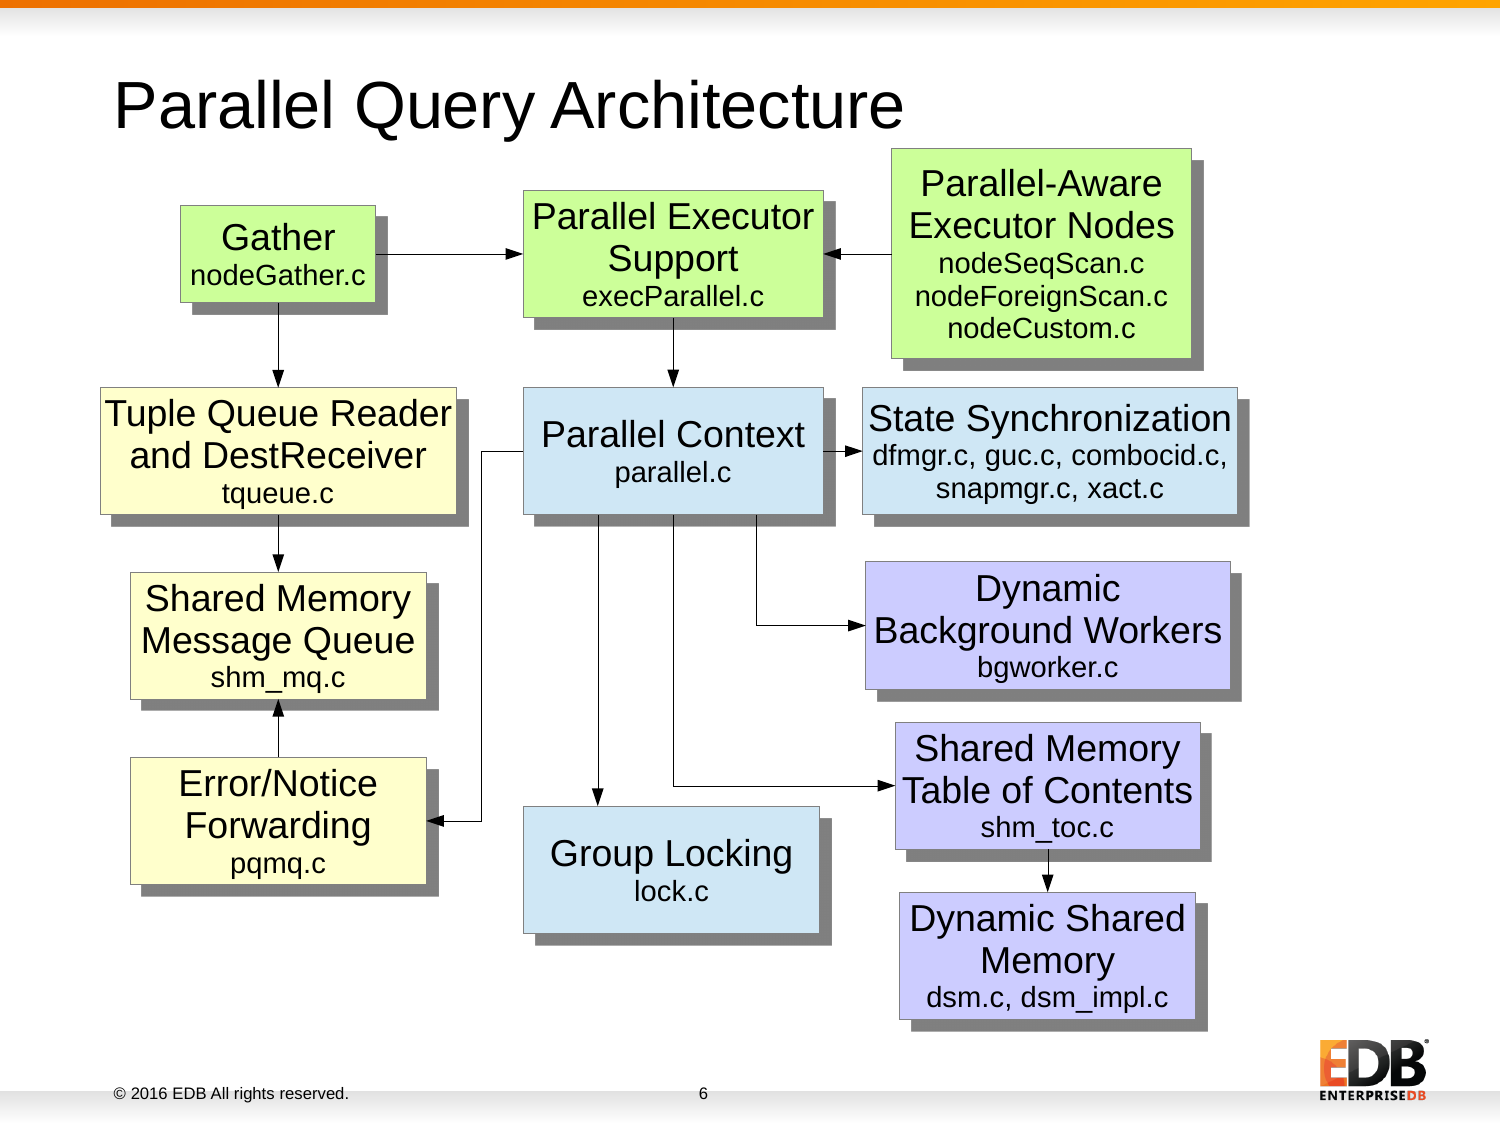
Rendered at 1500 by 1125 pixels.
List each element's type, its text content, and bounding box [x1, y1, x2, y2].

title Parallel Query Architecture [98, 26, 1403, 188]
picture [1318, 1036, 1430, 1101]
text_box Error/Notice Forwarding pqmq.c [130, 757, 427, 885]
text_box State Synchronization dfmgr.c, guc.c, combocid.c, snapmgr.c, xact.c [862, 387, 1238, 515]
text_box Shared Memory Message Queue shm_mq.c [130, 572, 427, 700]
text_box Gather nodeGather.c [180, 205, 376, 303]
text_box Dynamic Background Workers bgworker.c [865, 561, 1231, 690]
text_box Parallel Executor Support execParallel.c [523, 190, 824, 318]
text_box Tuple Queue Reader and DestReceiver tqueue.c [100, 387, 457, 515]
text_box Dynamic Shared Memory dsm.c, dsm_impl.c [899, 892, 1196, 1020]
text_box Parallel-Aware Executor Nodes nodeSeqScan.c nodeForeignScan.c nodeCustom.c [891, 148, 1192, 359]
text_box Shared Memory Table of Contents shm_toc.c [895, 722, 1201, 850]
text_box Group Locking lock.c [523, 806, 820, 934]
text_box Parallel Context parallel.c [523, 387, 824, 515]
